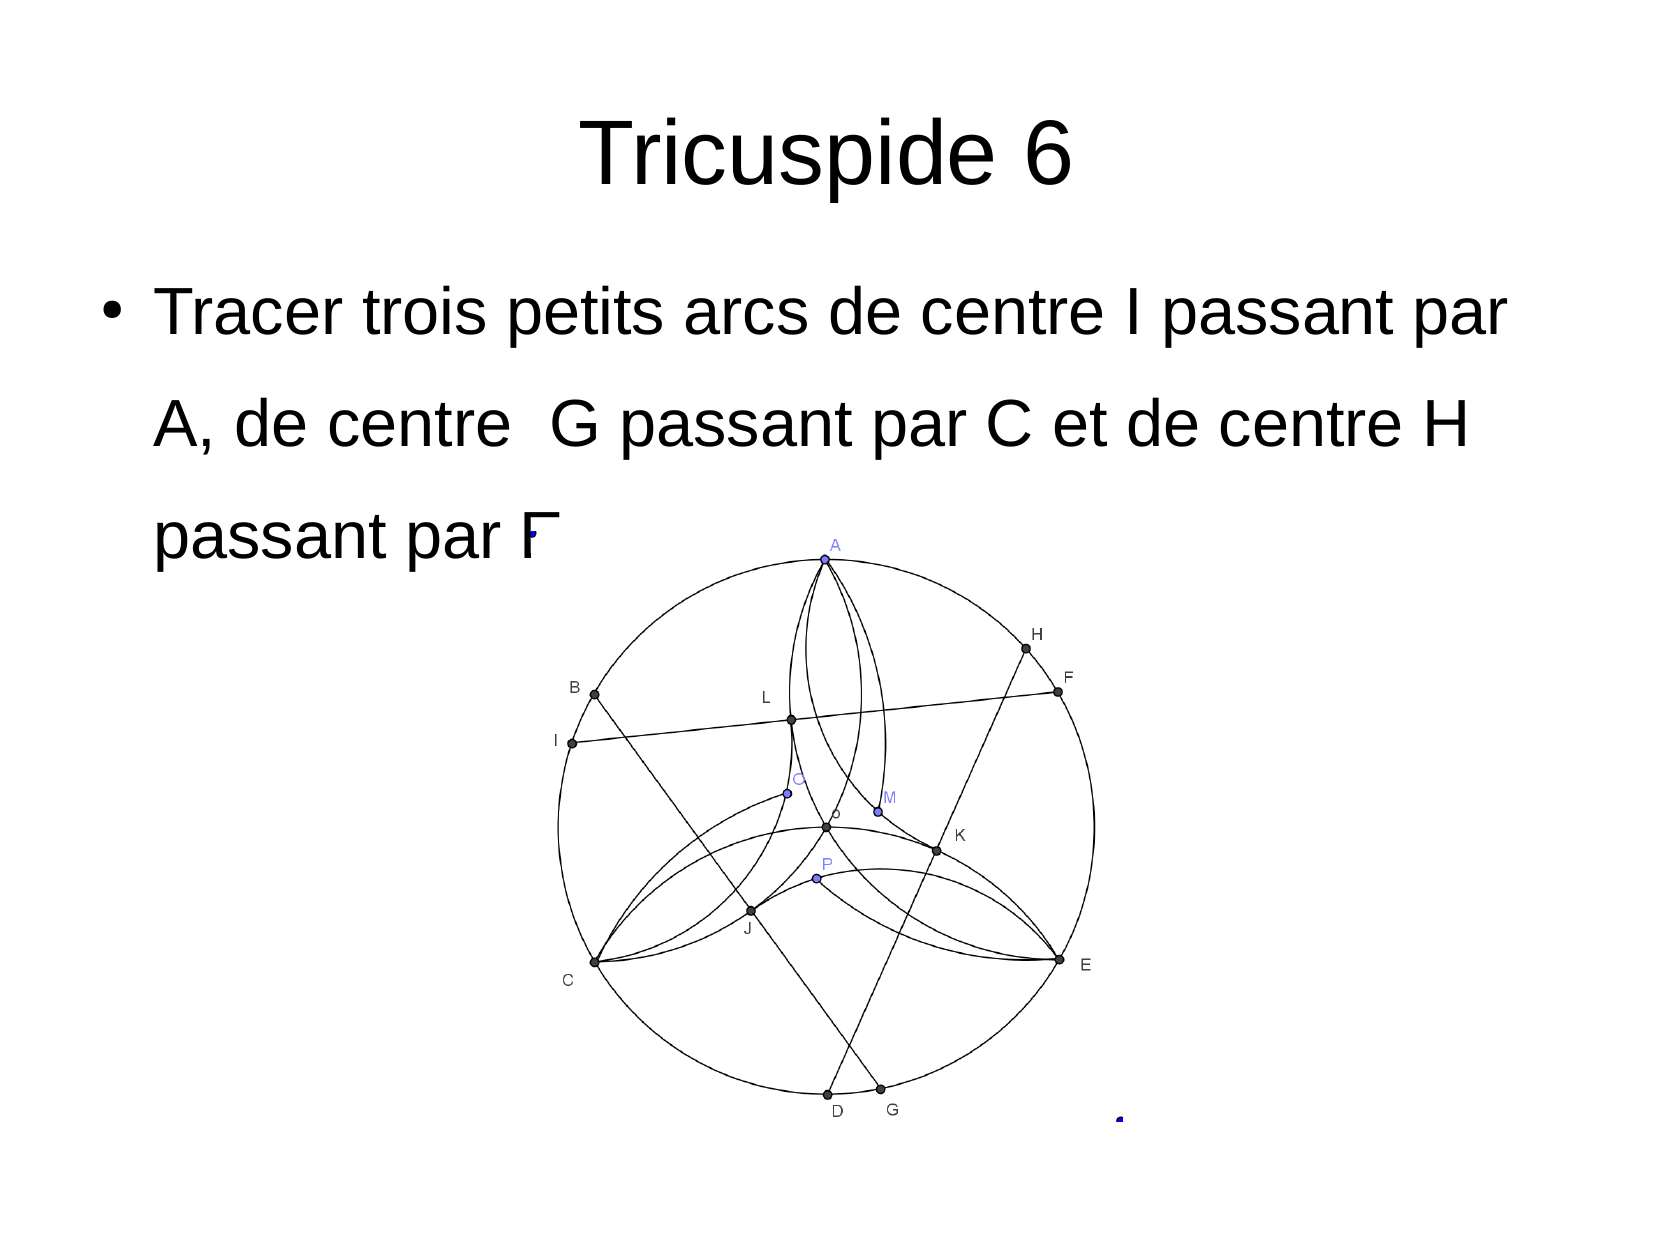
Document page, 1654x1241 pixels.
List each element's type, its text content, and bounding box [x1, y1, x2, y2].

title Tricuspide 6 [82, 56, 1571, 250]
picture [531, 531, 1123, 1123]
list Tracer trois petits arcs de centre I passant par A, de centre G passant par C et de centre H passant par E [82, 236, 1565, 536]
